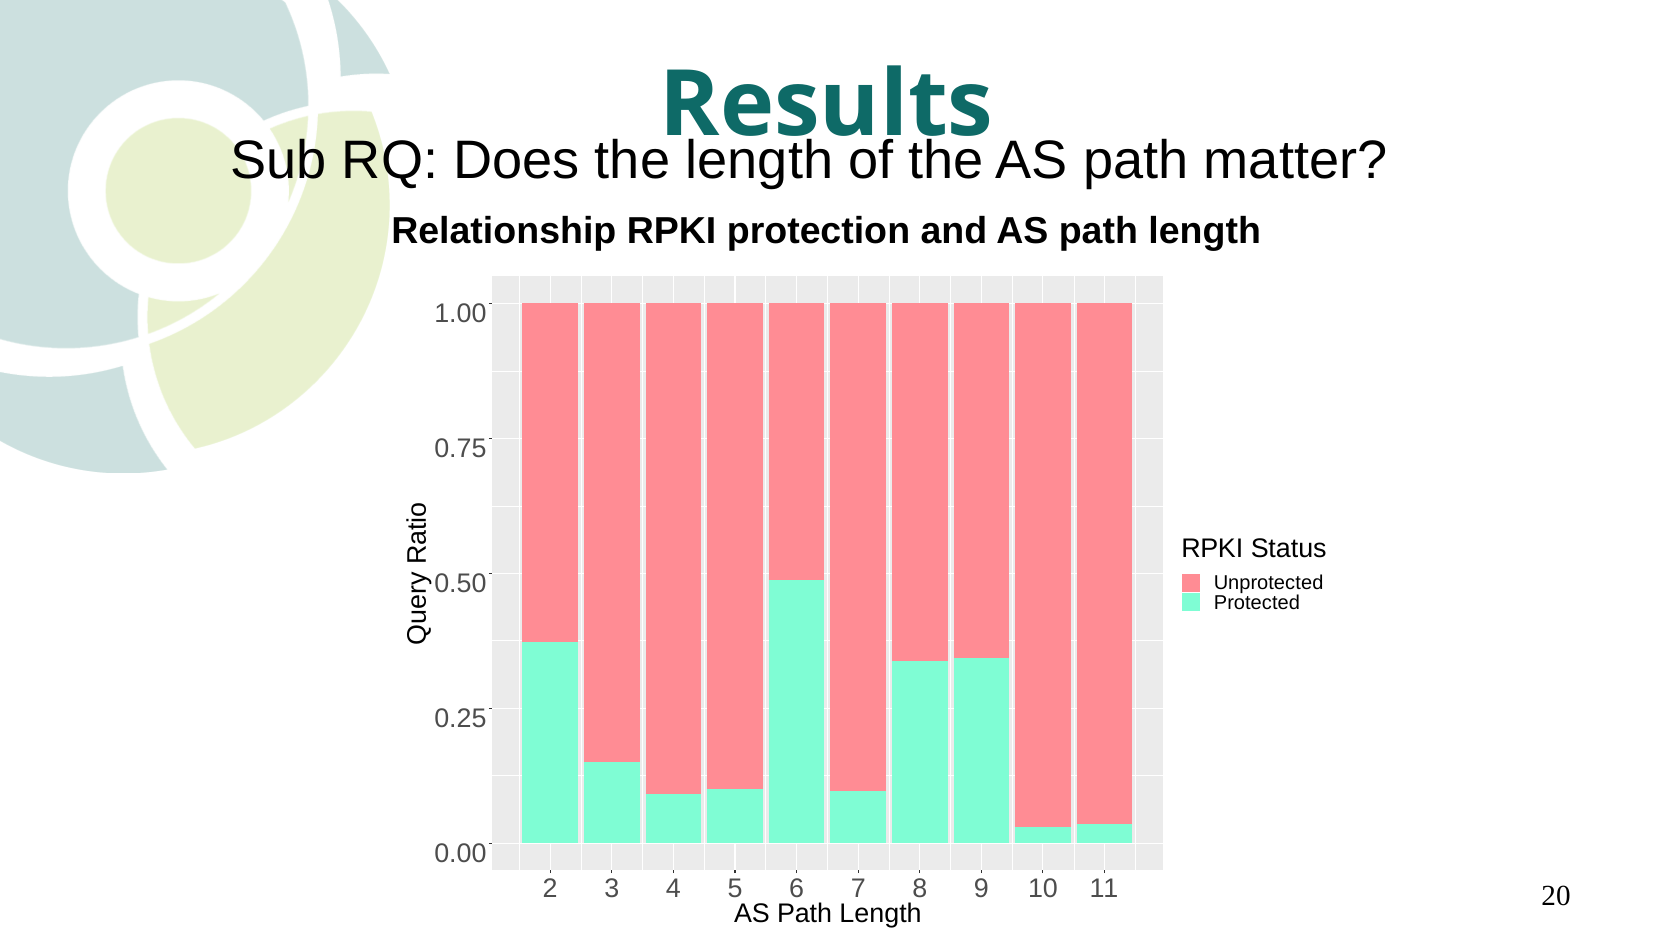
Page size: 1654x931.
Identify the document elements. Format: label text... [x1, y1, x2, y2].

text_box Sub RQ: Does the length of the AS path matter? [230, 129, 1426, 191]
picture [406, 275, 1328, 931]
text_box Relationship RPKI protection and AS path length [372, 209, 1282, 294]
title Results [82, 37, 1571, 193]
